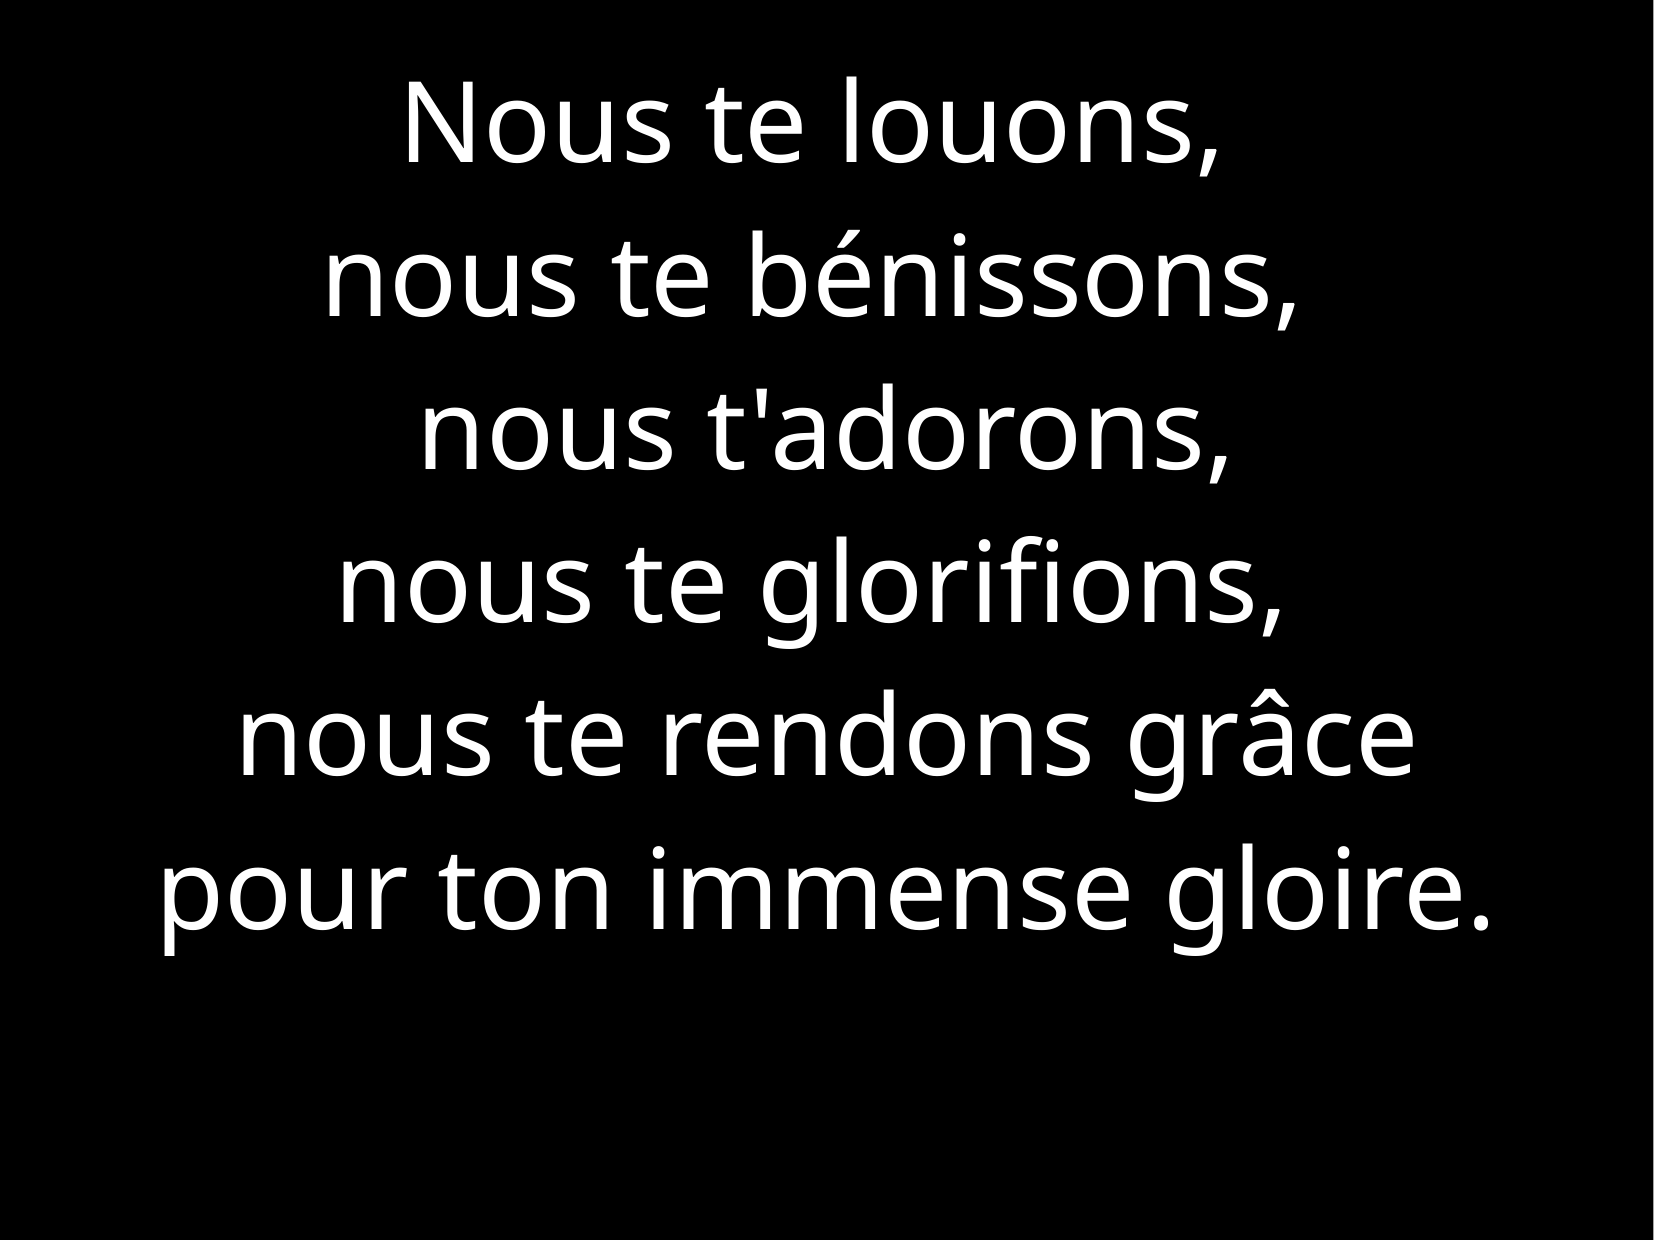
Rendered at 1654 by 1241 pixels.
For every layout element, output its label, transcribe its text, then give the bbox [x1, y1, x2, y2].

subtitle Nous te louons, nous te bénissons, nous t'adorons, nous te glorifions, nous te rendons grâce pour ton immense gloire. [82, 30, 1571, 1128]
